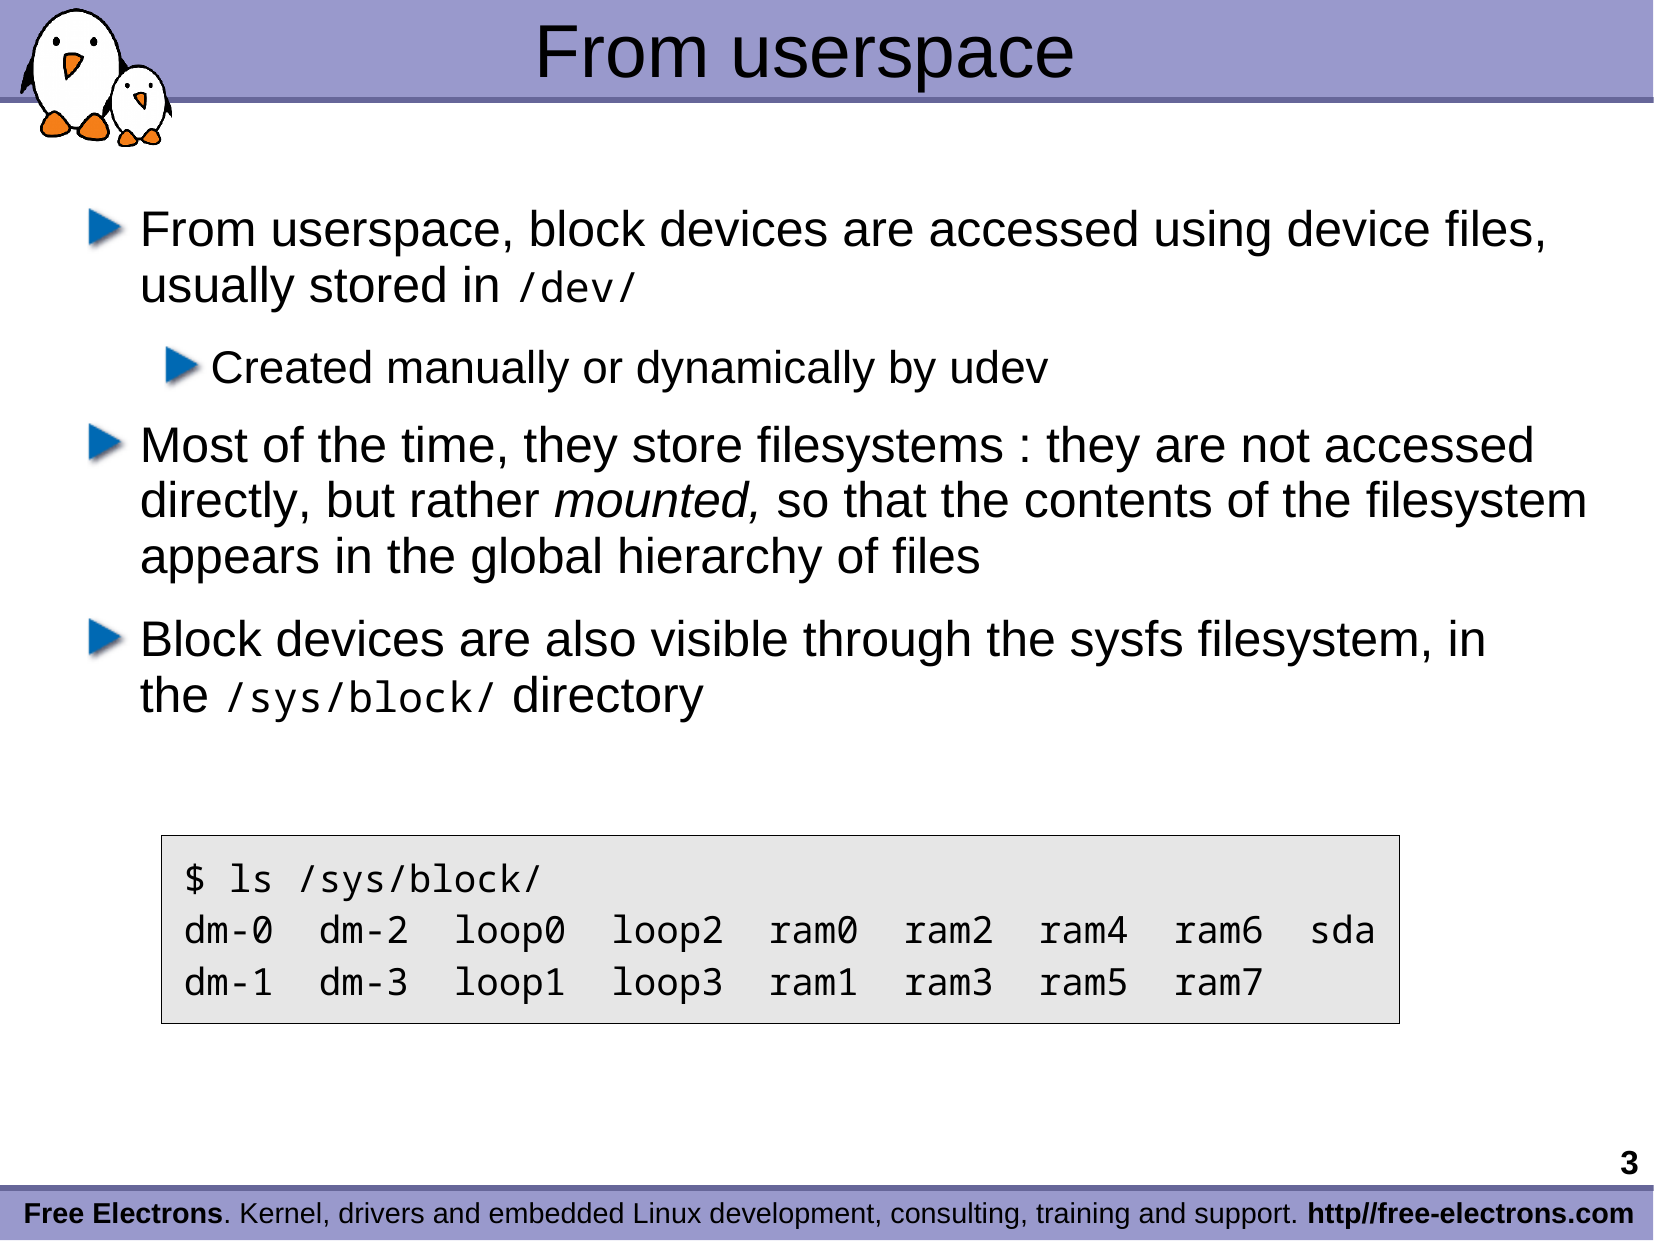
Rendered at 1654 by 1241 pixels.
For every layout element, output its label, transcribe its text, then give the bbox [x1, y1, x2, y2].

text_box $ ls /sys/block/ dm-0 dm-2 loop0 loop2 ram0 ram2 ram4 ram6 sda dm-1 dm-3 loop1 loop3 ram1 ram3 ram5 ram7 [161, 835, 1400, 1024]
picture [20, 8, 172, 147]
list From userspace, block devices are accessed using device files, usually stored in /dev/ Created manually or dynamically by udev Most of the time, they store filesystems : they are not accessed directly, but rather mounted, so that the contents of the filesystem appears in the global hierarchy of files Block devices are also visible through the sysfs filesystem, in the /sys/block/ directory [68, 201, 1592, 1118]
title From userspace [60, 0, 1551, 103]
